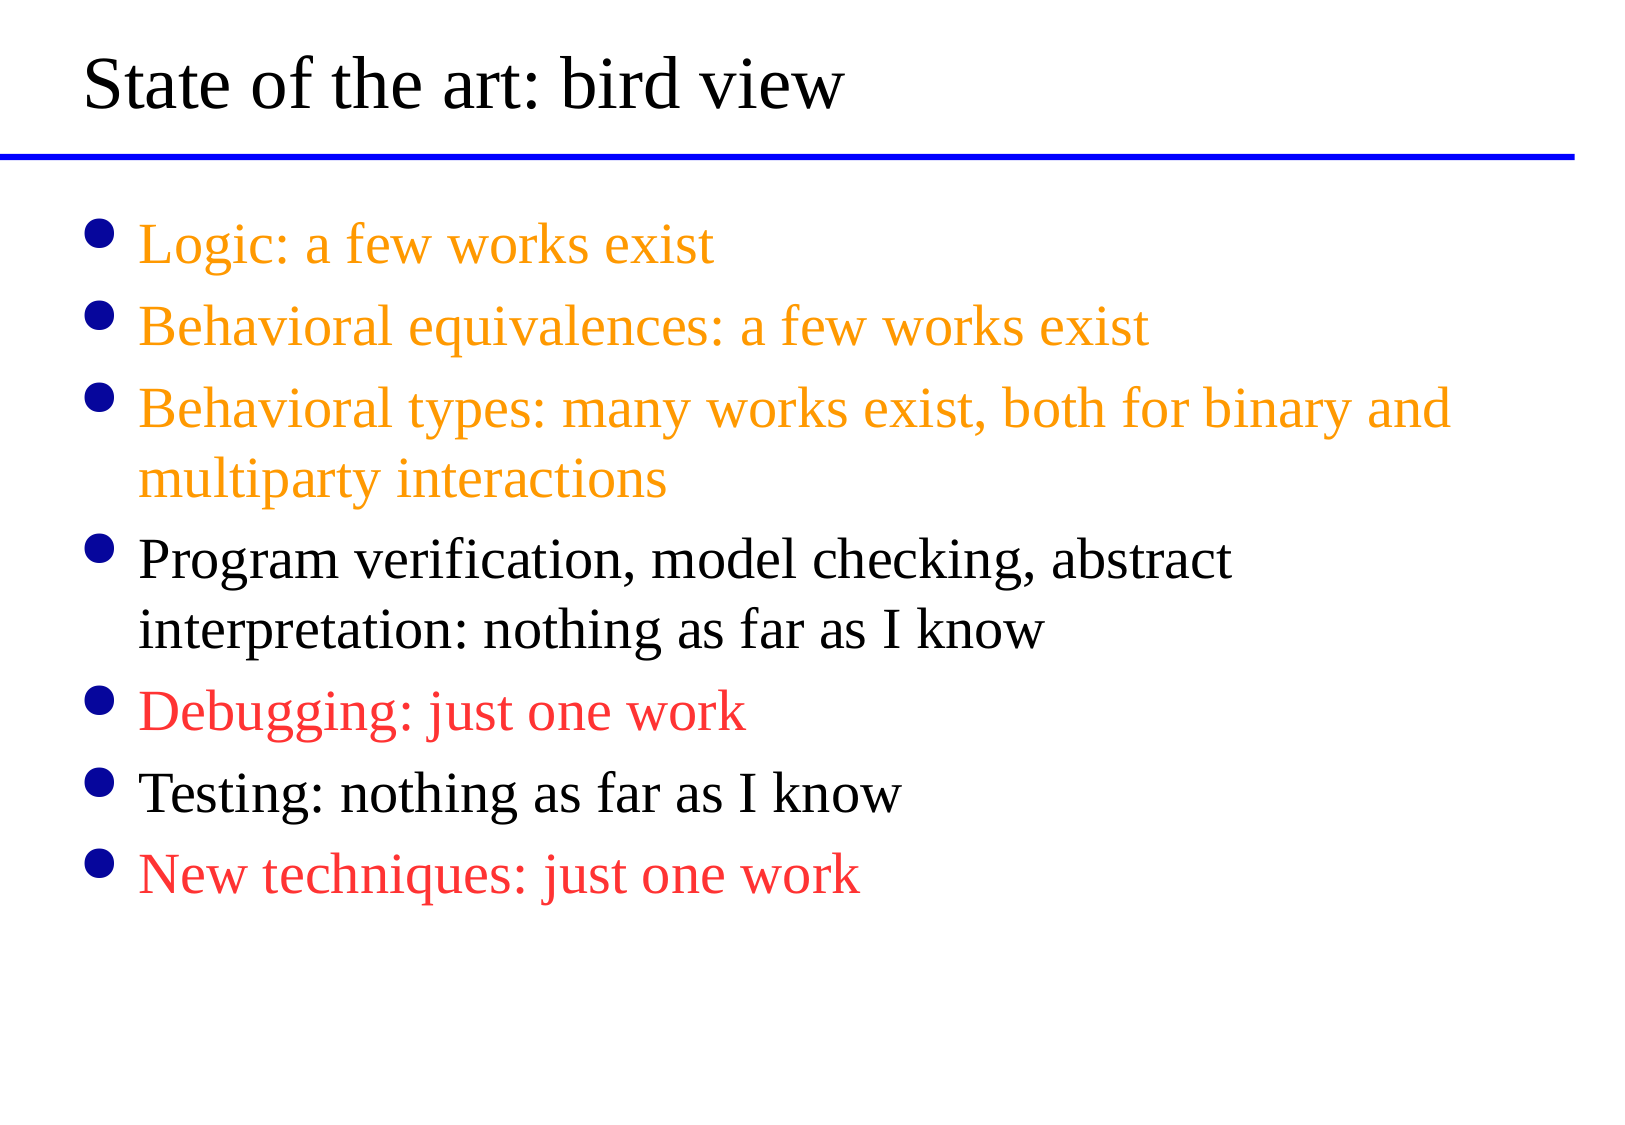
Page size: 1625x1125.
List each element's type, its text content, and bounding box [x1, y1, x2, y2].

title State of the art: bird view [67, 27, 1544, 131]
list Logic: a few works exist Behavioral equivalences: a few works exist Behavioral types: many works exist, both for binary and multiparty interactions Program verification, model checking, abstract interpretation: nothing as far as I know Debugging: just one work Testing: nothing as far as I know New techniques: just one work [67, 198, 1478, 1061]
